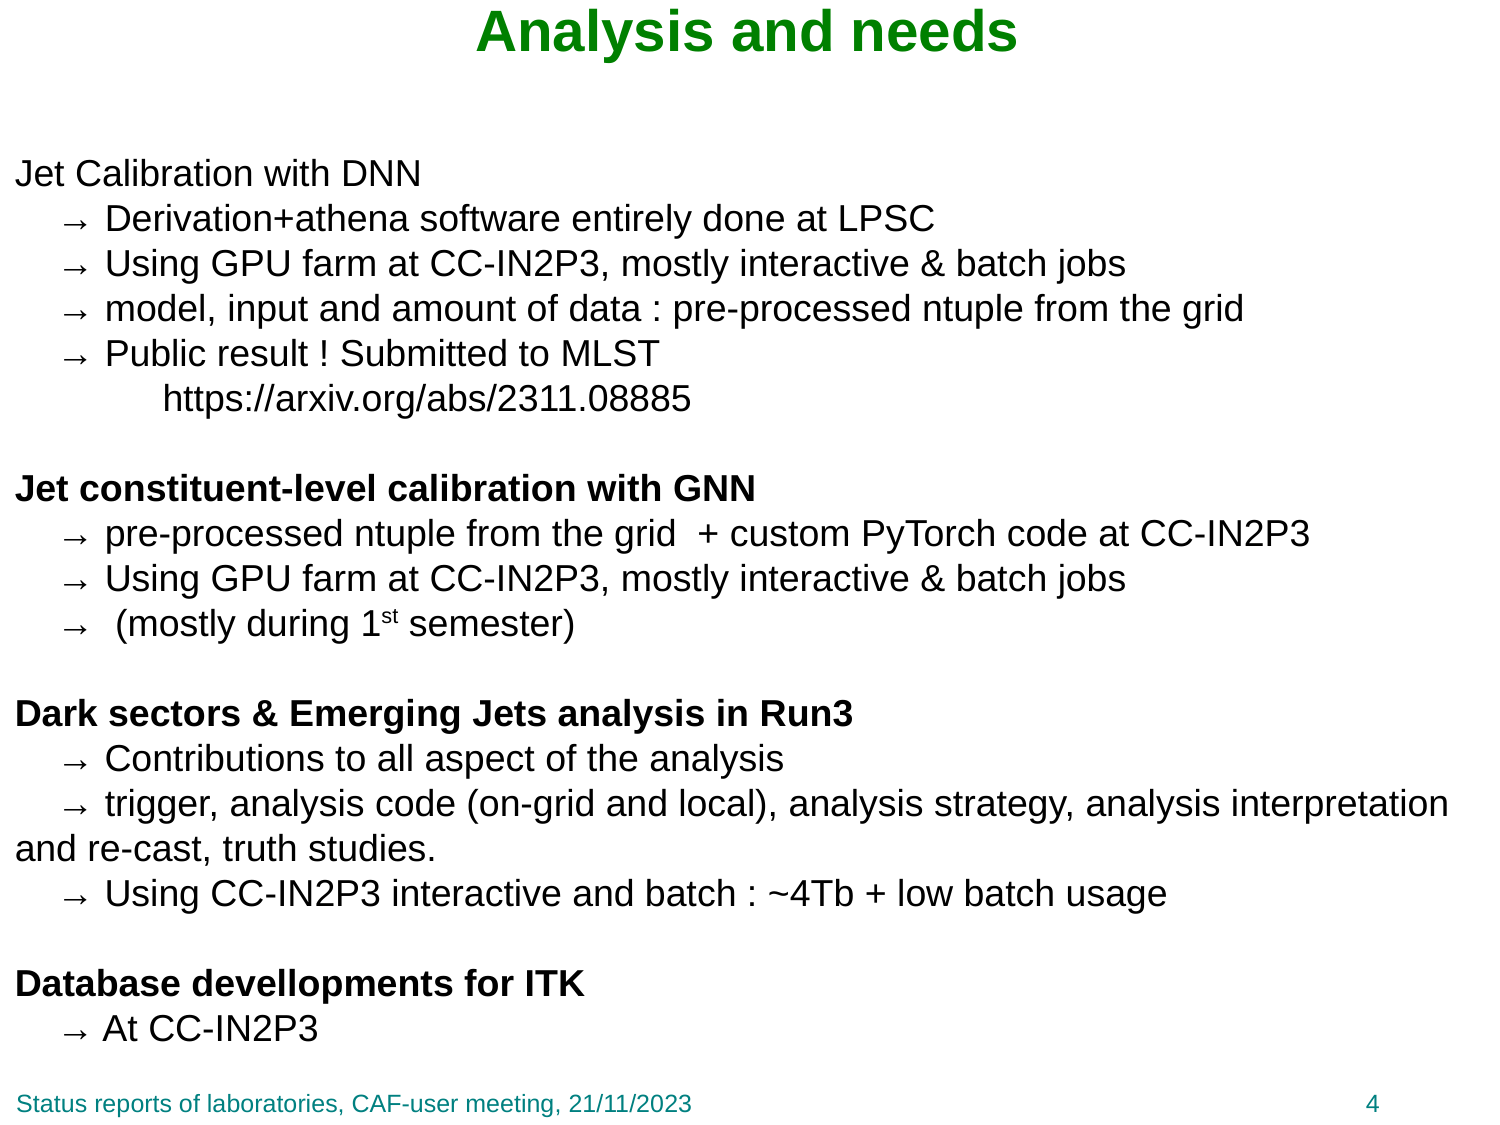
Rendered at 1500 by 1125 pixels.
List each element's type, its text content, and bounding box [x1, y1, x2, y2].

text_box Analysis and needs [7, 0, 1500, 119]
text_box Jet Calibration with DNN → Derivation+athena software entirely done at LPSC → Using GPU farm at CC-IN2P3, mostly interactive & batch jobs → model, input and amount of data : pre-processed ntuple from the grid → Public result ! Submitted to MLST https://arxiv.org/abs/2311.08885 Jet constituent-level calibration with GNN → pre-processed ntuple from the grid + custom PyTorch code at CC-IN2P3 → Using GPU farm at CC-IN2P3, mostly interactive & batch jobs → (mostly during 1st semester) Dark sectors & Emerging Jets analysis in Run3 → Contributions to all aspect of the analysis → trigger, analysis code (on-grid and local), analysis strategy, analysis interpretation and re-cast, truth studies. → Using CC-IN2P3 interactive and batch : ~4Tb + low batch usage Database devellopments for ITK → At CC-IN2P3 [0, 141, 1500, 885]
